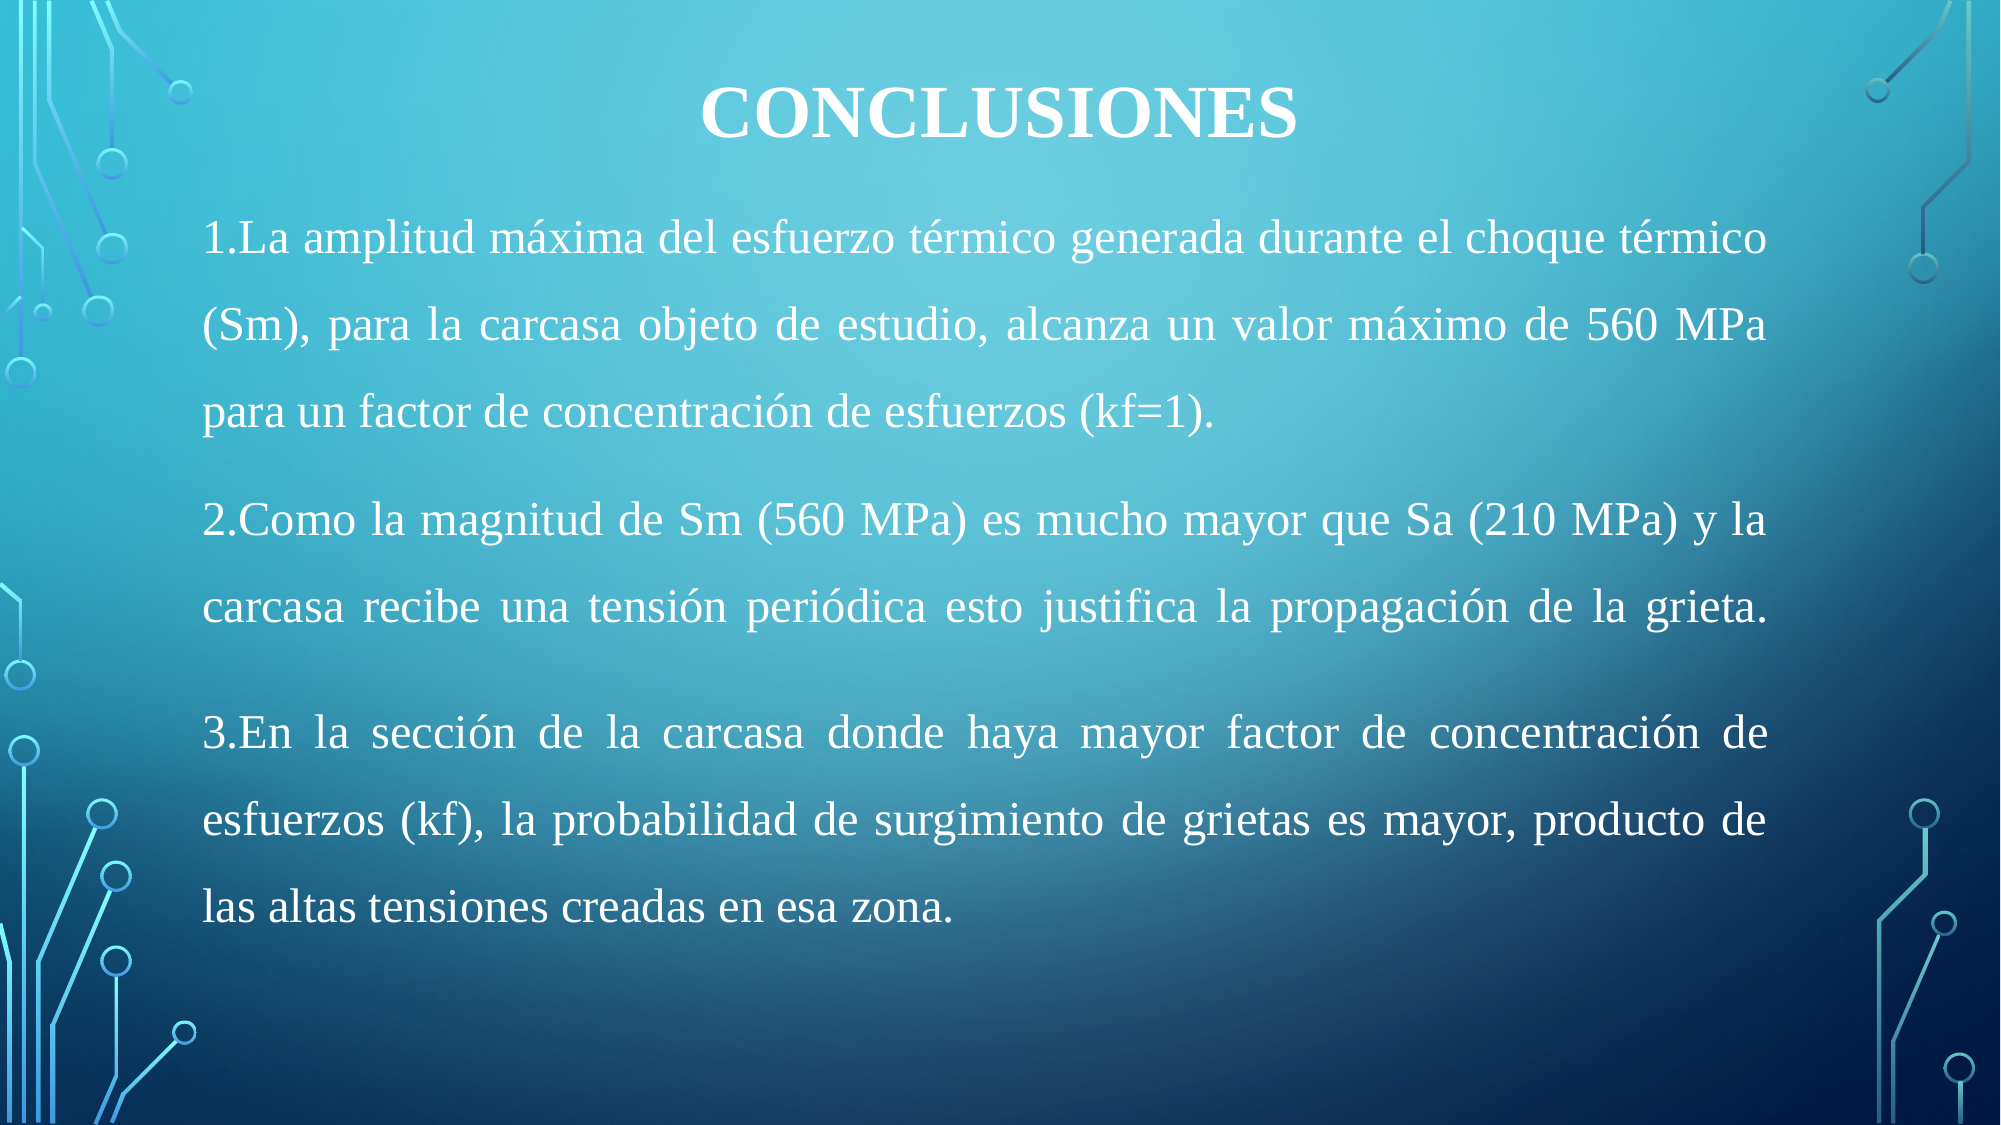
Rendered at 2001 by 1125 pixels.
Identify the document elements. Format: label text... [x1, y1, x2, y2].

title Conclusiones [187, 58, 1813, 168]
list 1.La amplitud máxima del esfuerzo térmico generada durante el choque térmico (Sm), para la carcasa objeto de estudio, alcanza un valor máximo de 560 MPa para un factor de concentración de esfuerzos (kf=1). 2.Como la magnitud de Sm (560 MPa) es mucho mayor que Sa (210 MPa) y la carcasa recibe una tensión periódica esto justifica la propagación de la grieta. 3.En la sección de la carcasa donde haya mayor factor de concentración de esfuerzos (kf), la probabilidad de surgimiento de grietas es mayor, producto de las altas tensiones creadas en esa zona. [187, 168, 1813, 1004]
